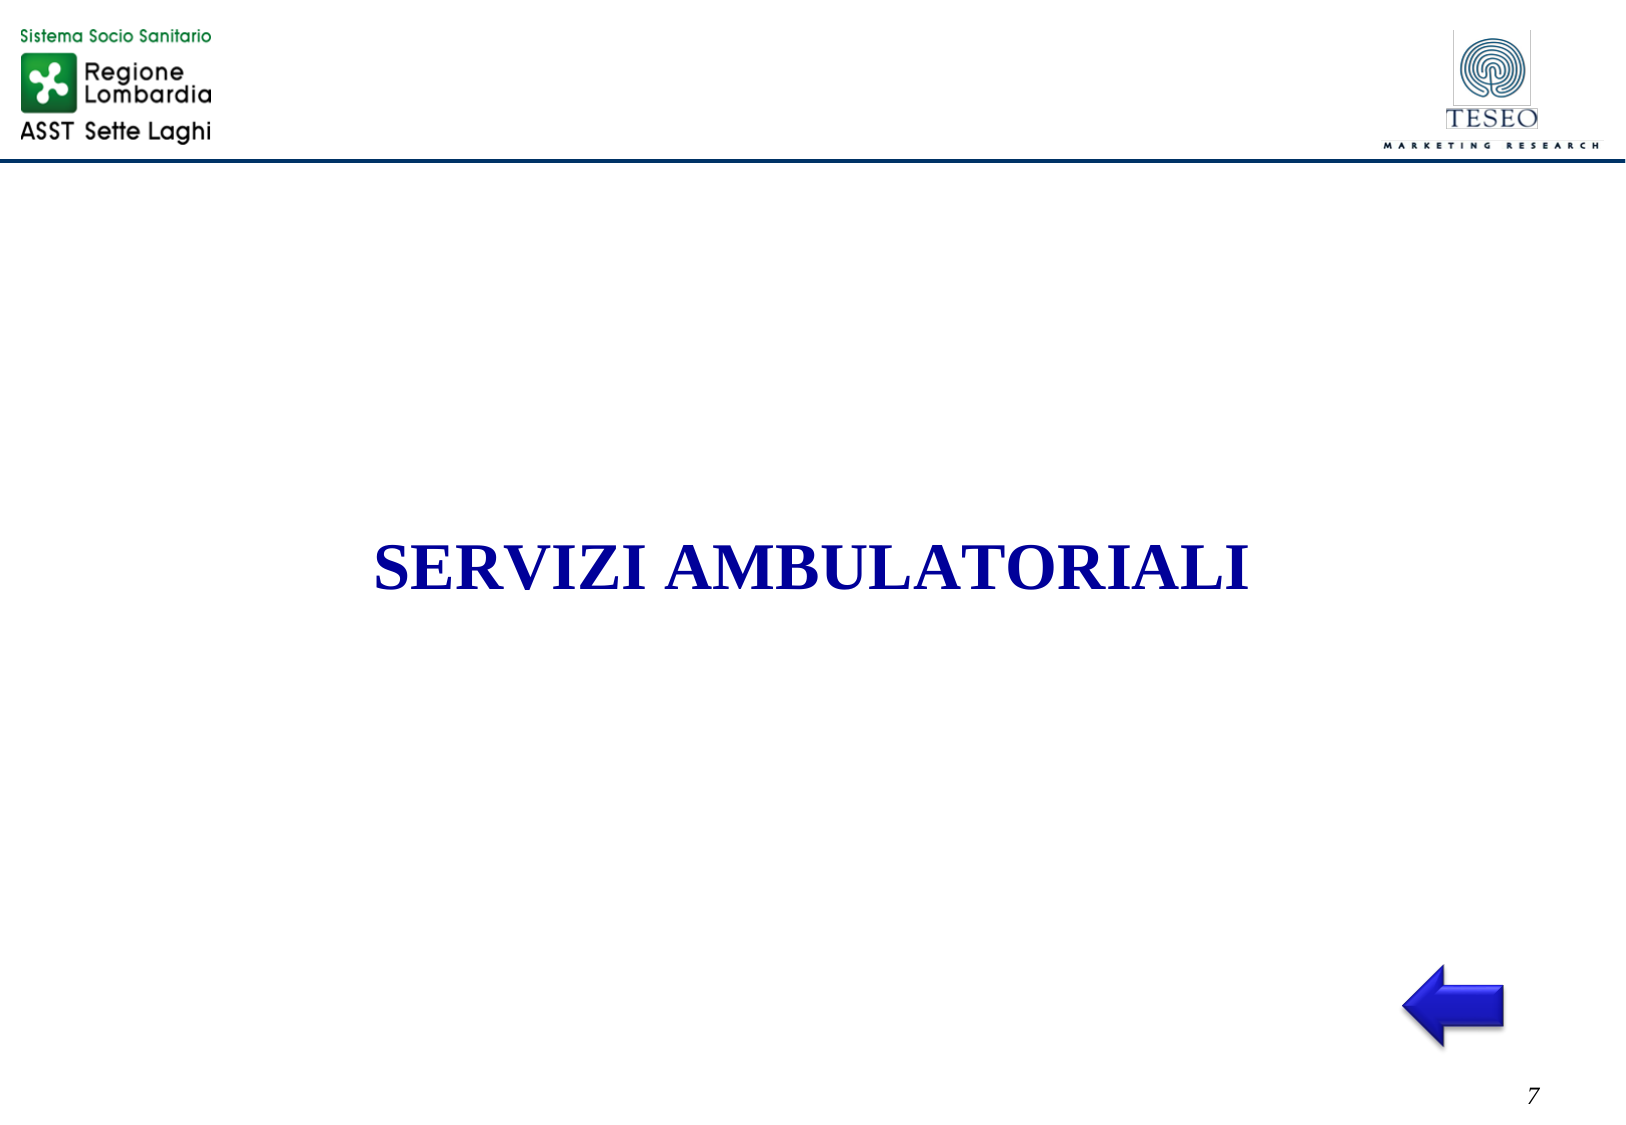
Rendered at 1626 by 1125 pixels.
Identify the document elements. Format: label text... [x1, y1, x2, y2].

picture [1381, 30, 1604, 149]
text_box SERVIZI AMBULATORIALI [121, 469, 1504, 657]
picture [21, 26, 211, 148]
picture [1393, 959, 1512, 1060]
